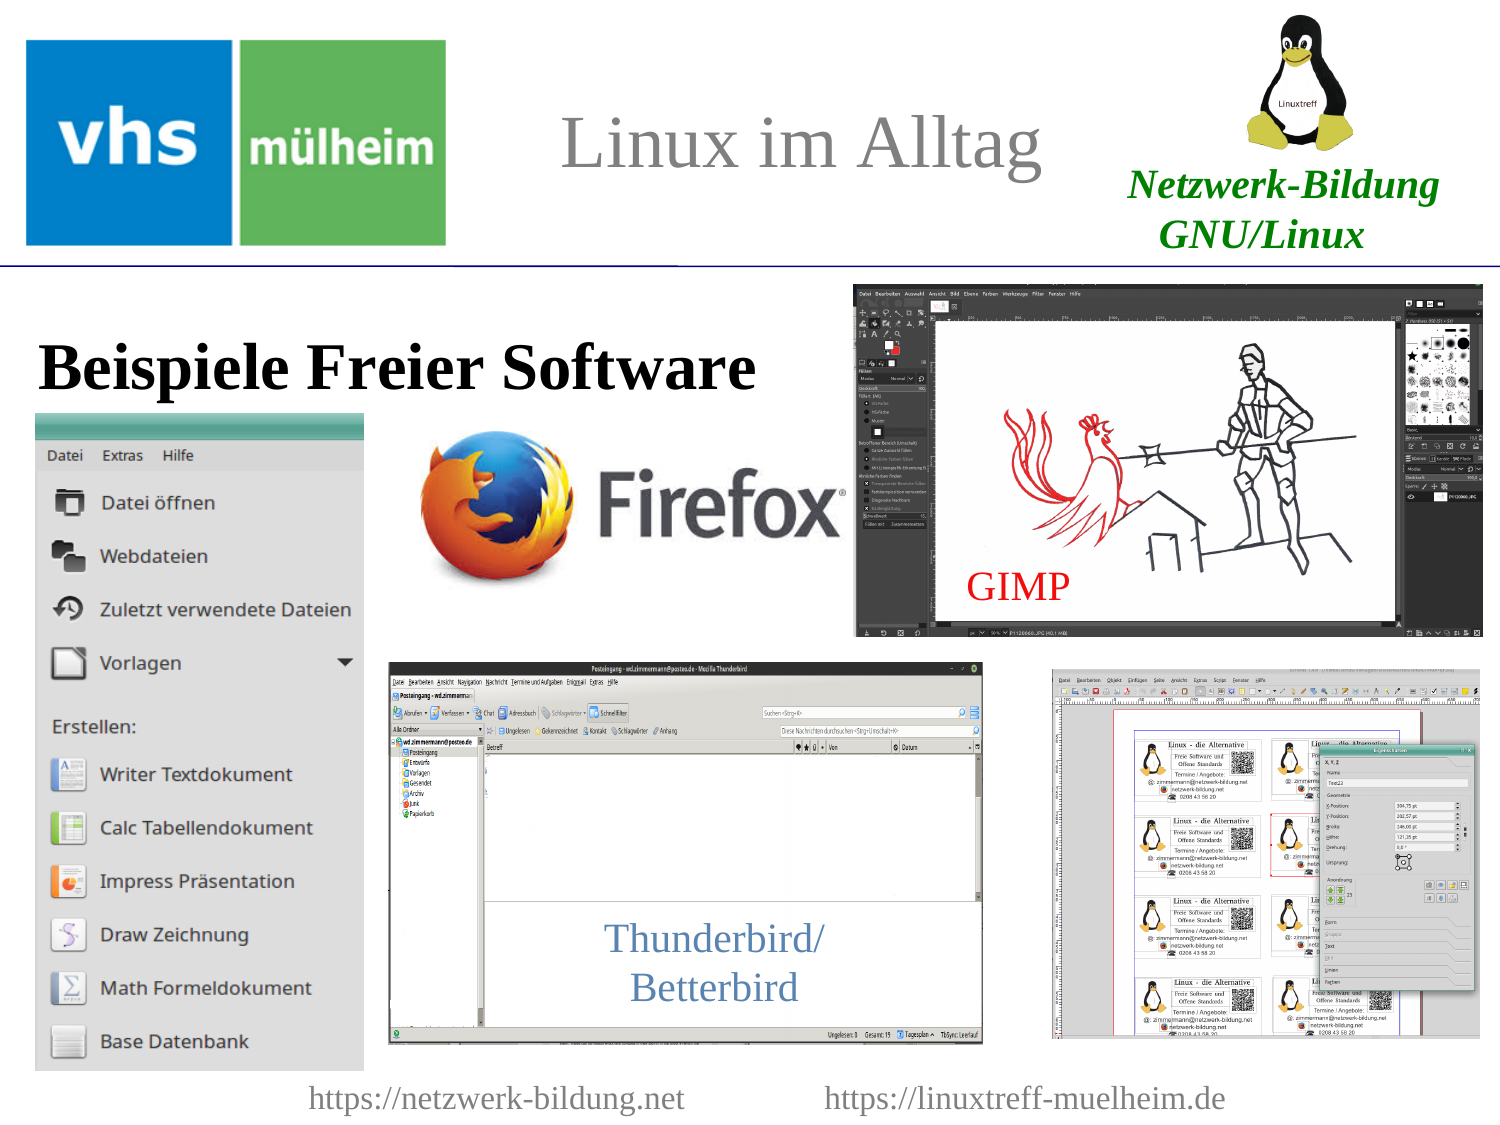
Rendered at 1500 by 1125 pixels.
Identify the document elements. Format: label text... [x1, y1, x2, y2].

text_box GIMP [951, 553, 1097, 618]
text_box Beispiele Freier Software [23, 318, 853, 426]
picture [420, 431, 846, 590]
text_box Netzwerk-Bildung GNU/Linux [1112, 151, 1467, 267]
picture [1246, 13, 1353, 152]
picture [853, 284, 1483, 637]
picture [388, 662, 983, 1045]
text_box Linux im Alltag [525, 88, 1079, 195]
text_box Thunderbird/Betterbird [563, 905, 866, 1020]
picture [14, 32, 461, 254]
picture [35, 413, 364, 1070]
picture [1052, 669, 1480, 1040]
text_box https://netzwerk-bildung.net https://linuxtreff-muelheim.de [34, 1070, 1500, 1125]
